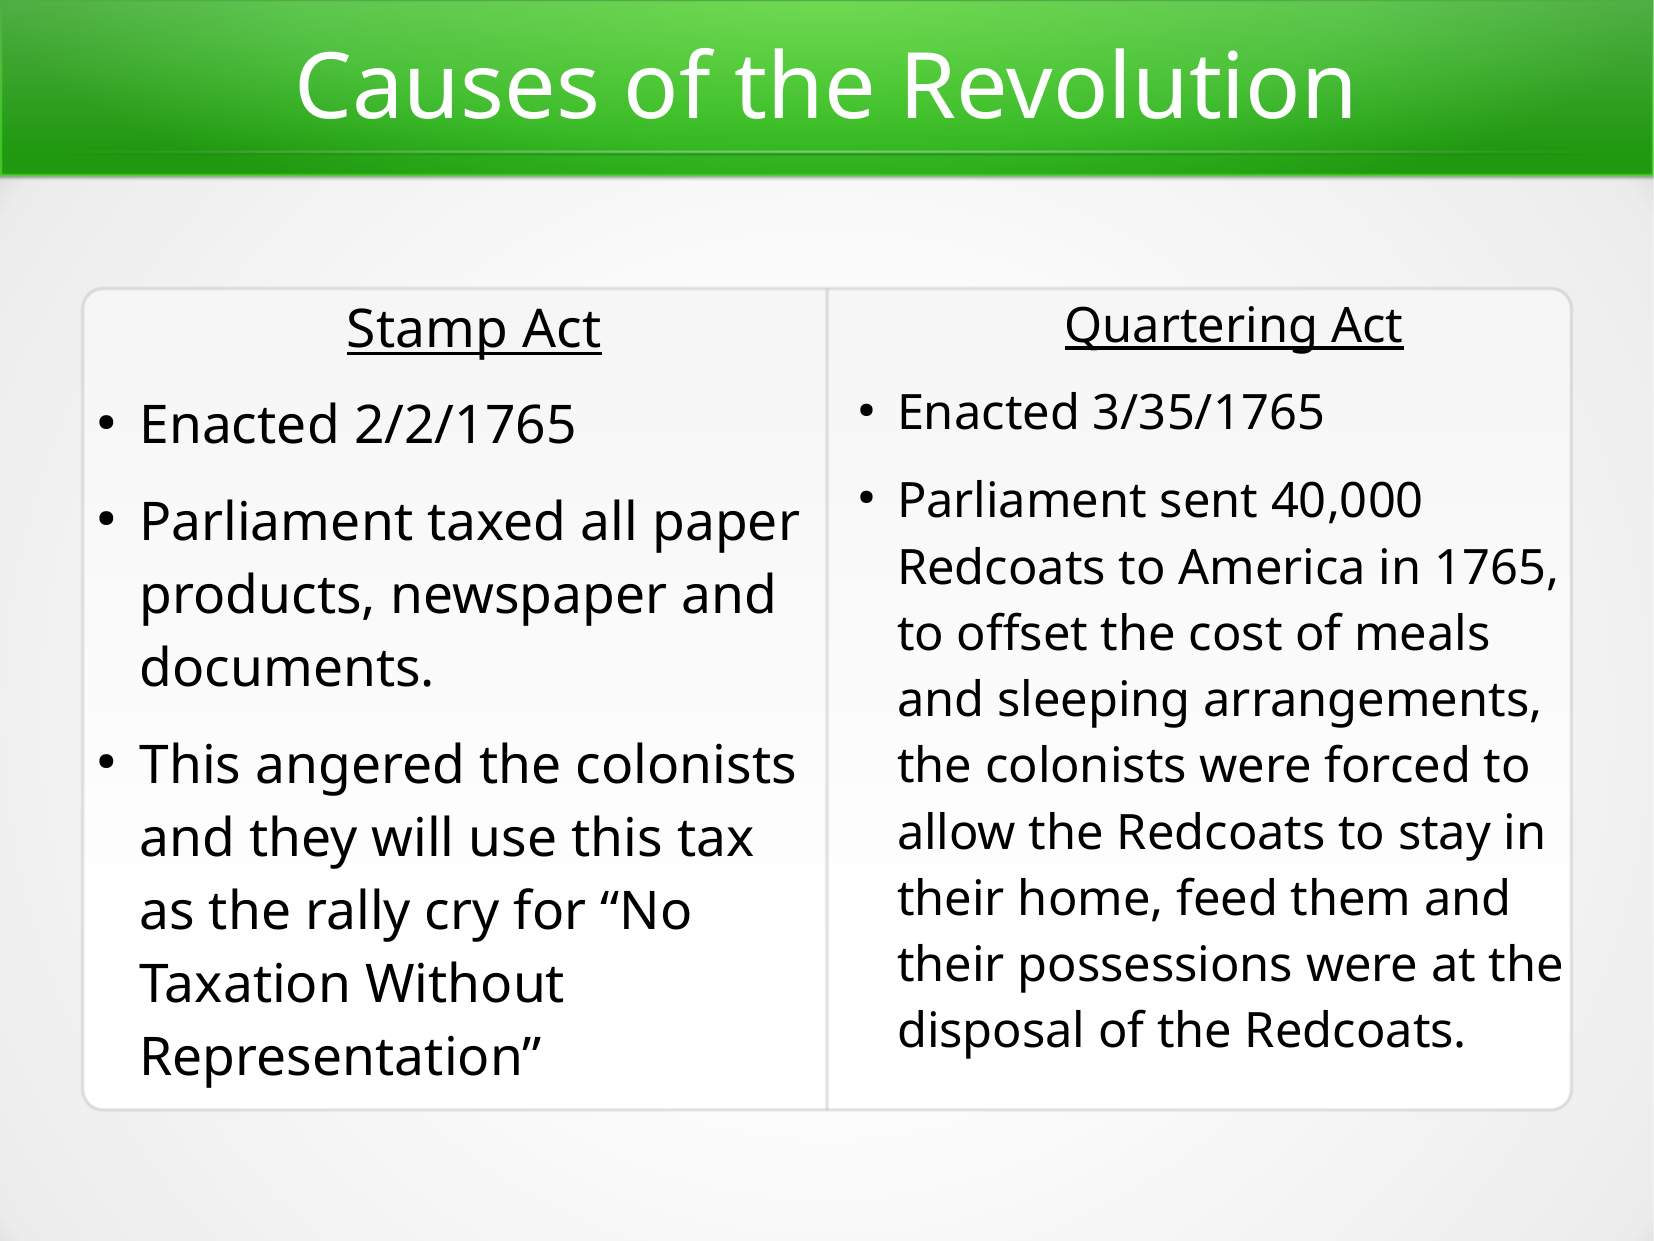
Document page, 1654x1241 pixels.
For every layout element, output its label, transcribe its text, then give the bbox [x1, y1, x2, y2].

list Stamp Act Enacted 2/2/1765 Parliament taxed all paper products, newspaper and documents. This angered the colonists and they will use this tax as the rally cry for “No Taxation Without Representation” [82, 290, 809, 1111]
list Quartering Act Enacted 3/35/1765 Parliament sent 40,000 Redcoats to America in 1765, to offset the cost of meals and sleeping arrangements, the colonists were forced to allow the Redcoats to stay in their home, feed them and their possessions were at the disposal of the Redcoats. [845, 290, 1572, 1111]
picture [0, 0, 1654, 1241]
title Causes of the Revolution [82, 11, 1571, 154]
